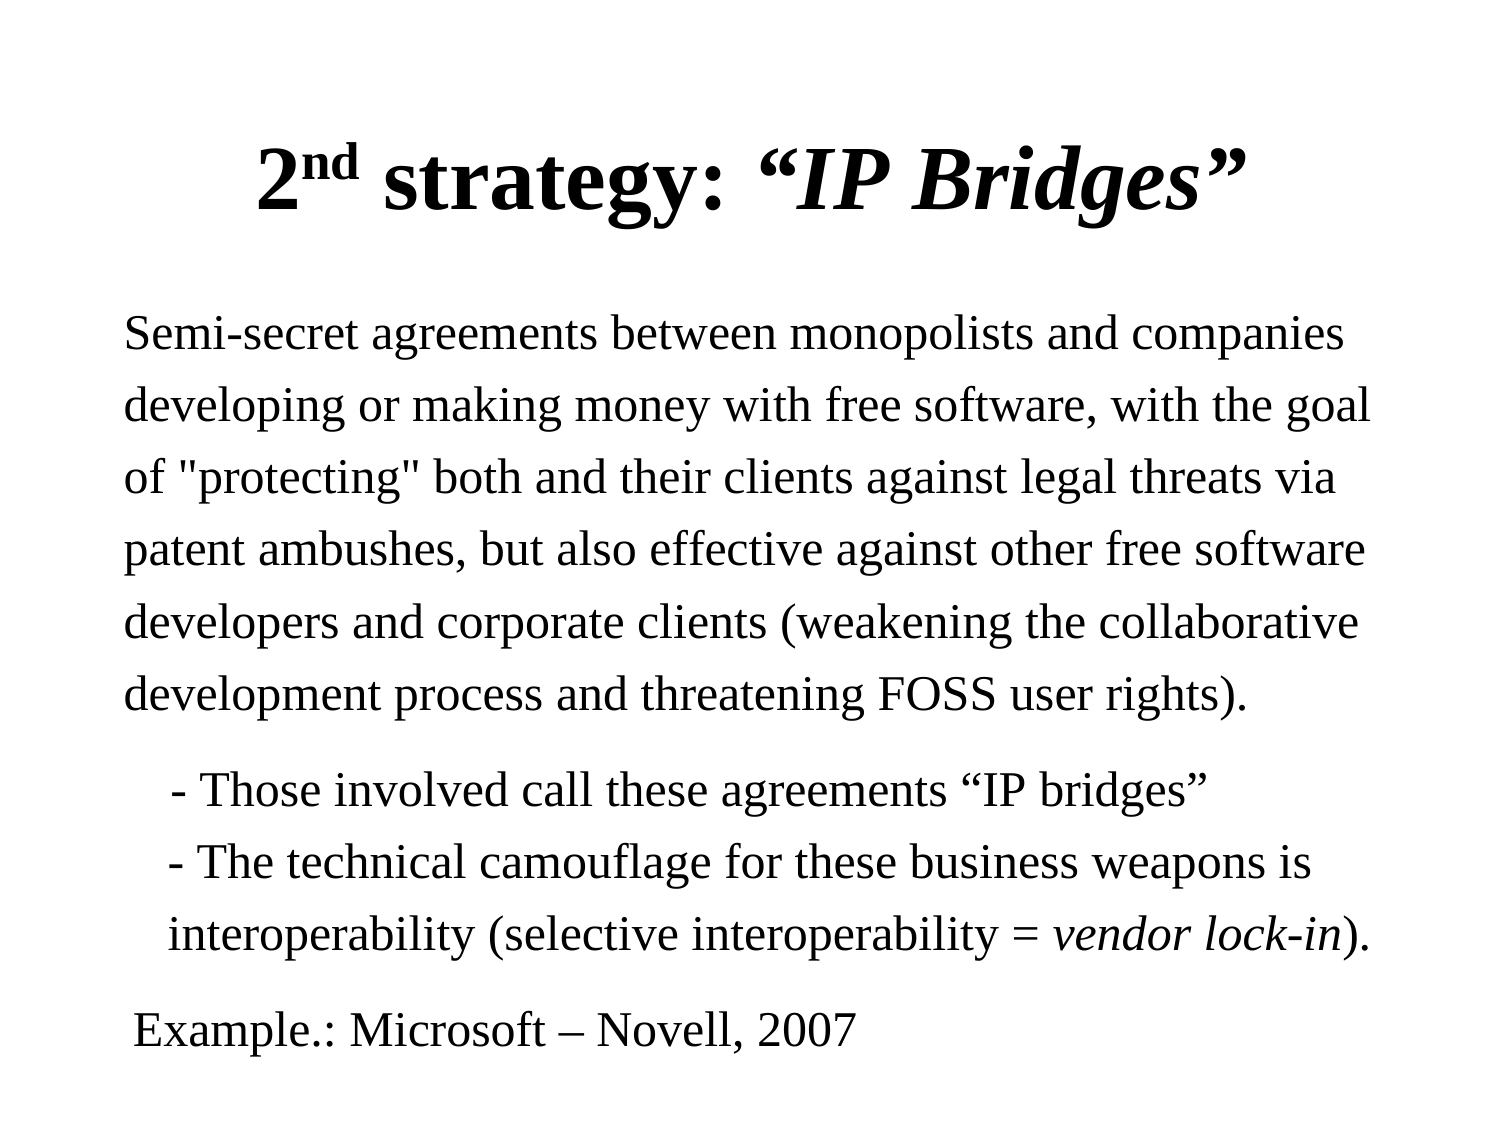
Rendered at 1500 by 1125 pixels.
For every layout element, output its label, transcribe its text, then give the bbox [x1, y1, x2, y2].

text_box Semi-secret agreements between monopolists and companies developing or making money with free software, with the goal of "protecting" both and their clients against legal threats via patent ambushes, but also effective against other free software developers and corporate clients (weakening the collaborative development process and threatening FOSS user rights). - Those involved call these agreements “IP bridges” - The technical camouflage for these business weapons is interoperability (selective interoperability = vendor lock-in). Example.: Microsoft – Novell, 2007 [108, 280, 1388, 1065]
title 2nd strategy: “IP Bridges” [87, 52, 1416, 307]
